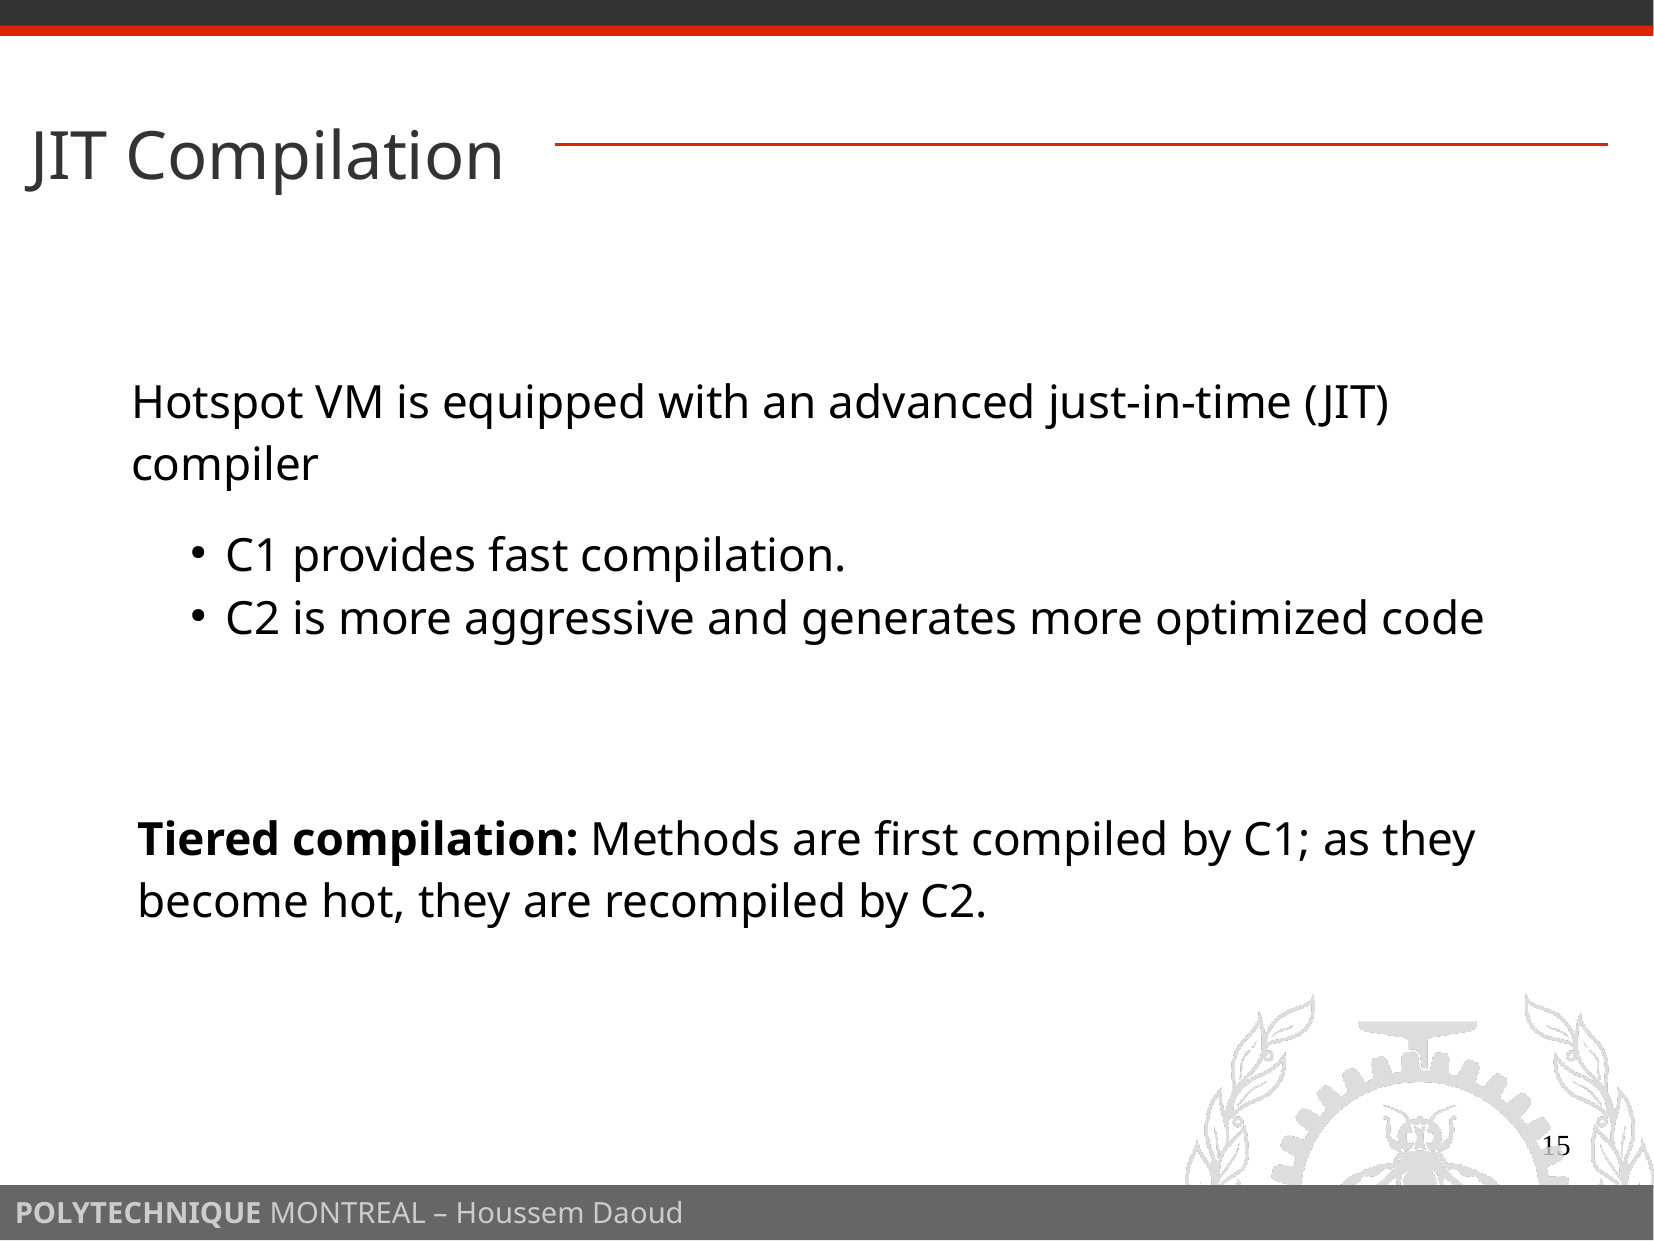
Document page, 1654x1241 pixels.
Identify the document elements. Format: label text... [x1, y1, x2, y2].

text_box [0, 0, 1654, 36]
text_box JIT Compilation [30, 60, 1561, 203]
text_box Hotspot VM is equipped with an advanced just-in-time (JIT) compiler [80, 361, 1501, 506]
text_box POLYTECHNIQUE MONTREAL – Houssem Daoud [0, 1185, 1654, 1241]
text_box C1 provides fast compilation. C2 is more aggressive and generates more optimized code [175, 515, 1511, 660]
picture [1185, 968, 1654, 1185]
text_box Tiered compilation: Methods are first compiled by C1; as they become hot, they are recompiled by C2. [86, 798, 1506, 944]
